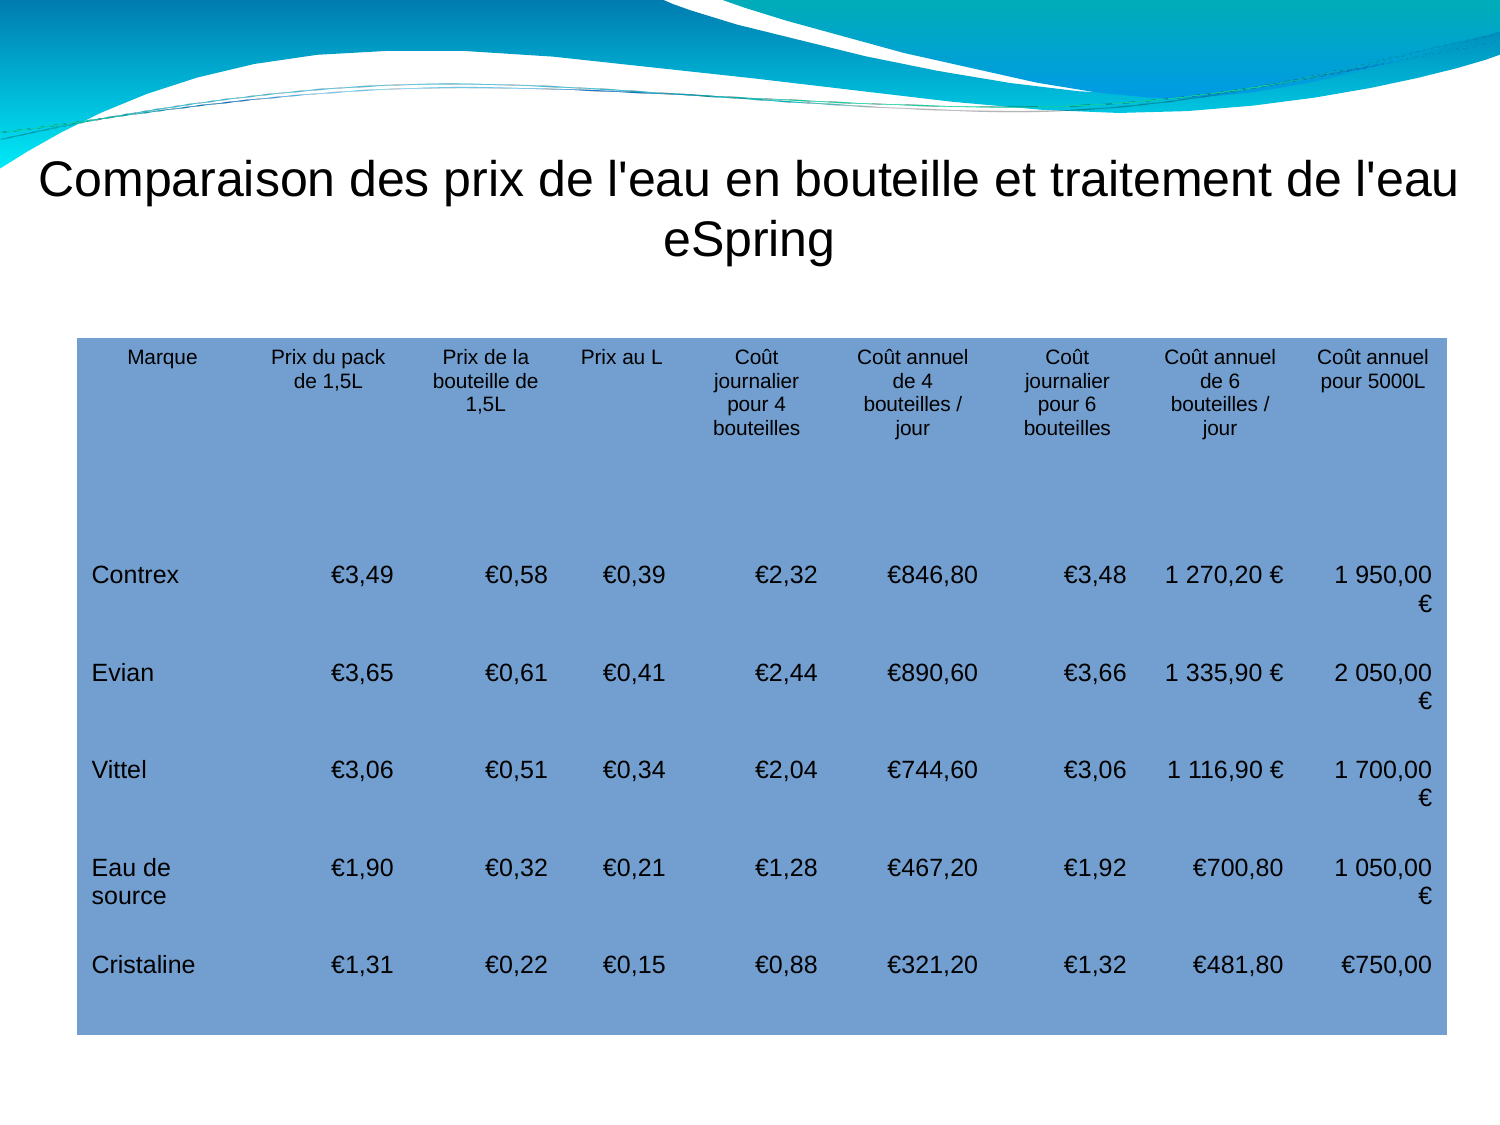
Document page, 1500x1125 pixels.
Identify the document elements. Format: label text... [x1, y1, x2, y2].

table_cell 1 700,00 € [1299, 748, 1447, 845]
table_cell €0,39 [563, 553, 681, 650]
table_cell €2,32 [681, 553, 833, 650]
table_cell €2,04 [681, 748, 833, 845]
table_cell 1 116,90 € [1142, 748, 1299, 845]
table_cell €2,44 [681, 650, 833, 748]
table_cell Vittel [77, 748, 248, 845]
table_cell 1 270,20 € [1142, 553, 1299, 650]
table_header Coût annuel de 4 bouteilles / jour [833, 338, 993, 553]
table_cell €467,20 [833, 845, 993, 943]
table_header Prix de la bouteille de 1,5L [409, 338, 563, 553]
table_cell €0,22 [409, 943, 563, 1035]
table_cell €481,80 [1142, 943, 1299, 1035]
table_cell €0,88 [681, 943, 833, 1035]
table_cell €1,32 [993, 943, 1142, 1035]
table_cell €0,51 [409, 748, 563, 845]
table_cell €1,31 [248, 943, 409, 1035]
table_cell Contrex [77, 553, 248, 650]
table_cell €0,61 [409, 650, 563, 748]
table_cell €0,58 [409, 553, 563, 650]
table_cell €321,20 [833, 943, 993, 1035]
table_cell €0,41 [563, 650, 681, 748]
table_cell €1,28 [681, 845, 833, 943]
table_cell €0,34 [563, 748, 681, 845]
table_cell €1,92 [993, 845, 1142, 943]
table_cell €1,90 [248, 845, 409, 943]
table_cell €3,65 [248, 650, 409, 748]
table_cell €3,06 [248, 748, 409, 845]
table_cell €3,49 [248, 553, 409, 650]
table_header Coût annuel pour 5000L [1299, 338, 1447, 553]
table_cell €744,60 [833, 748, 993, 845]
table_cell €0,21 [563, 845, 681, 943]
text_box Comparaison des prix de l'eau en bouteille et traitement de l'eau eSpring [0, 138, 1500, 275]
table_cell €3,48 [993, 553, 1142, 650]
table_cell €0,32 [409, 845, 563, 943]
table_cell Evian [77, 650, 248, 748]
table_cell €3,66 [993, 650, 1142, 748]
table_cell €750,00 [1299, 943, 1447, 1035]
table_header Coût annuel de 6 bouteilles / jour [1142, 338, 1299, 553]
table_cell €700,80 [1142, 845, 1299, 943]
table_header Coût journalier pour 6 bouteilles [993, 338, 1142, 553]
table_cell 2 050,00 € [1299, 650, 1447, 748]
table_cell 1 050,00 € [1299, 845, 1447, 943]
table_header Marque [77, 338, 248, 553]
table_cell €0,15 [563, 943, 681, 1035]
table_cell €3,06 [993, 748, 1142, 845]
table_cell €846,80 [833, 553, 993, 650]
table_header Prix au L [563, 338, 681, 553]
table_header Coût journalier pour 4 bouteilles [681, 338, 833, 553]
table_cell Eau de source [77, 845, 248, 943]
table_cell 1 950,00 € [1299, 553, 1447, 650]
table_header Prix du pack de 1,5L [248, 338, 409, 553]
table_cell €890,60 [833, 650, 993, 748]
table_cell 1 335,90 € [1142, 650, 1299, 748]
table_cell Cristaline [77, 943, 248, 1035]
